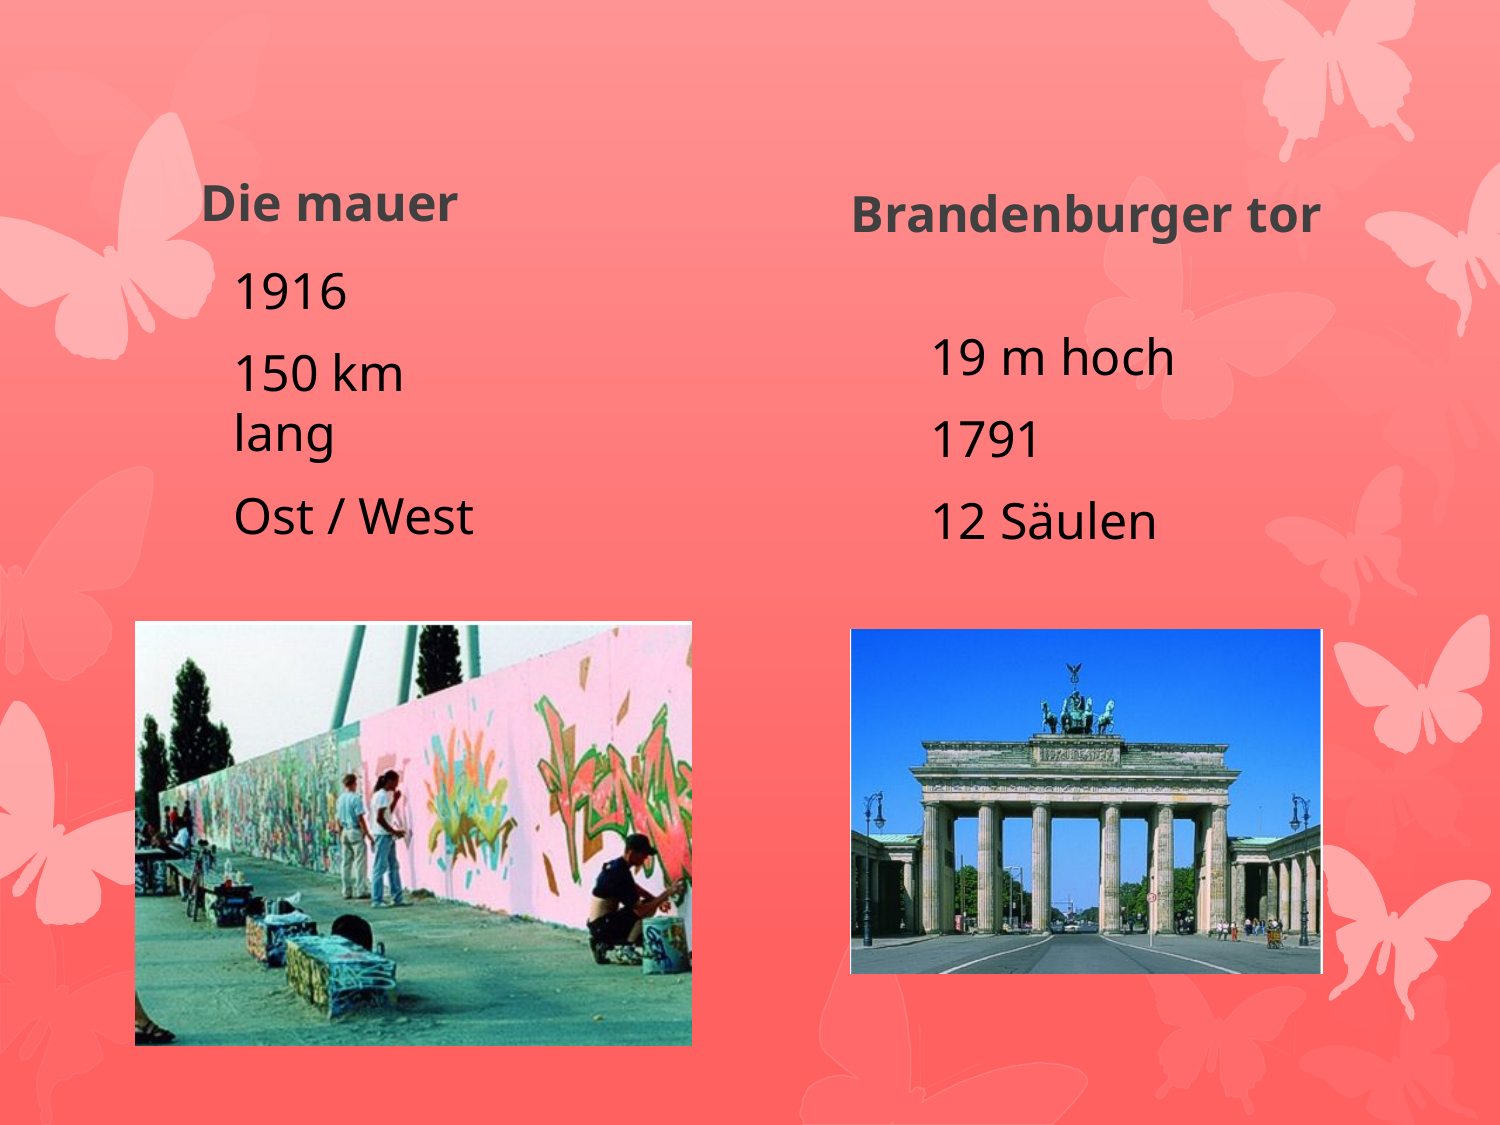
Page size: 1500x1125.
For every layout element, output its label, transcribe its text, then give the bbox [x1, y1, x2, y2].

text_box Brandenburger tor [750, 137, 1424, 289]
picture [850, 629, 1323, 974]
title Die mauer [0, 125, 674, 277]
list 1916 150 km lang Ost / West [218, 267, 514, 601]
text_box 19 m hoch 1791 12 Säulen [915, 309, 1211, 629]
picture [135, 621, 692, 1046]
